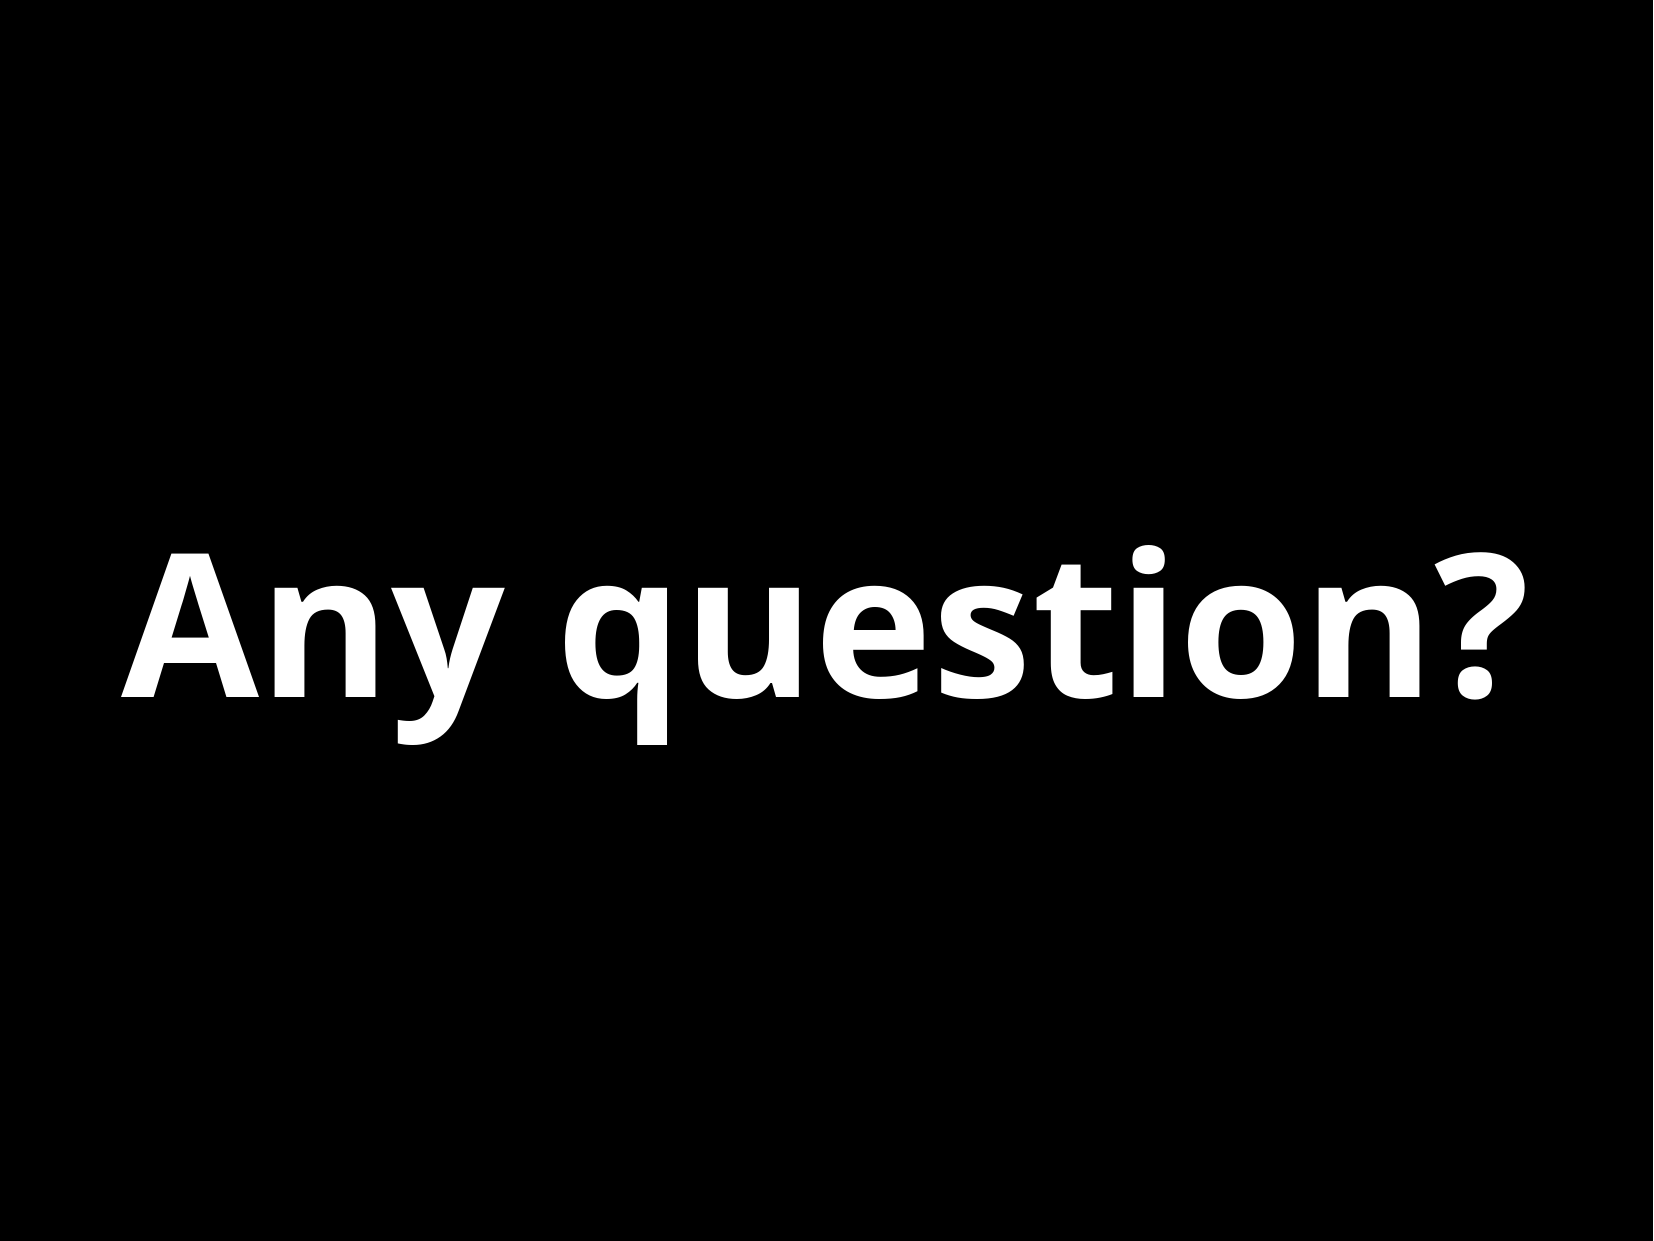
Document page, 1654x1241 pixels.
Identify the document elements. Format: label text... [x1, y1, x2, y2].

subtitle Any question? [82, 218, 1571, 1023]
